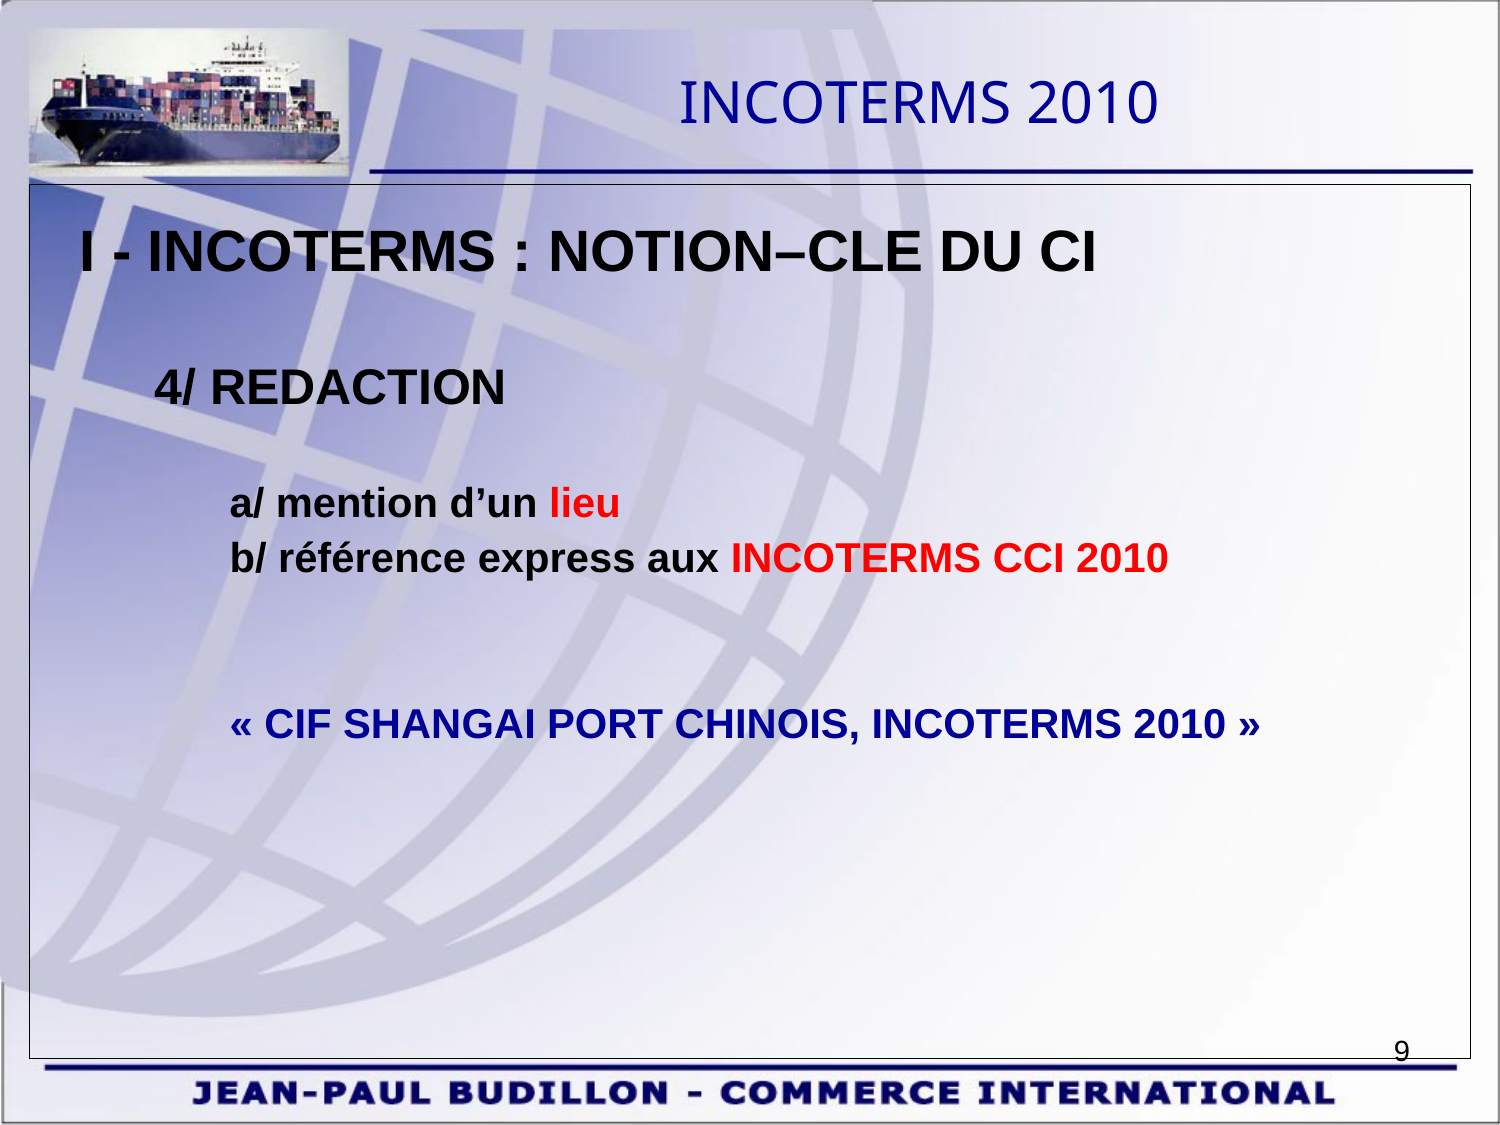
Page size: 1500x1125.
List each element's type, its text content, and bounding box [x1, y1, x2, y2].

picture [0, 0, 1500, 1125]
title INCOTERMS 2010 [356, 42, 1483, 159]
list I - INCOTERMS : NOTION–CLE DU CI 4/ REDACTION a/ mention d’un lieu b/ référence express aux INCOTERMS CCI 2010 « CIF SHANGAI PORT CHINOIS, INCOTERMS 2010 » [64, 213, 1447, 1041]
